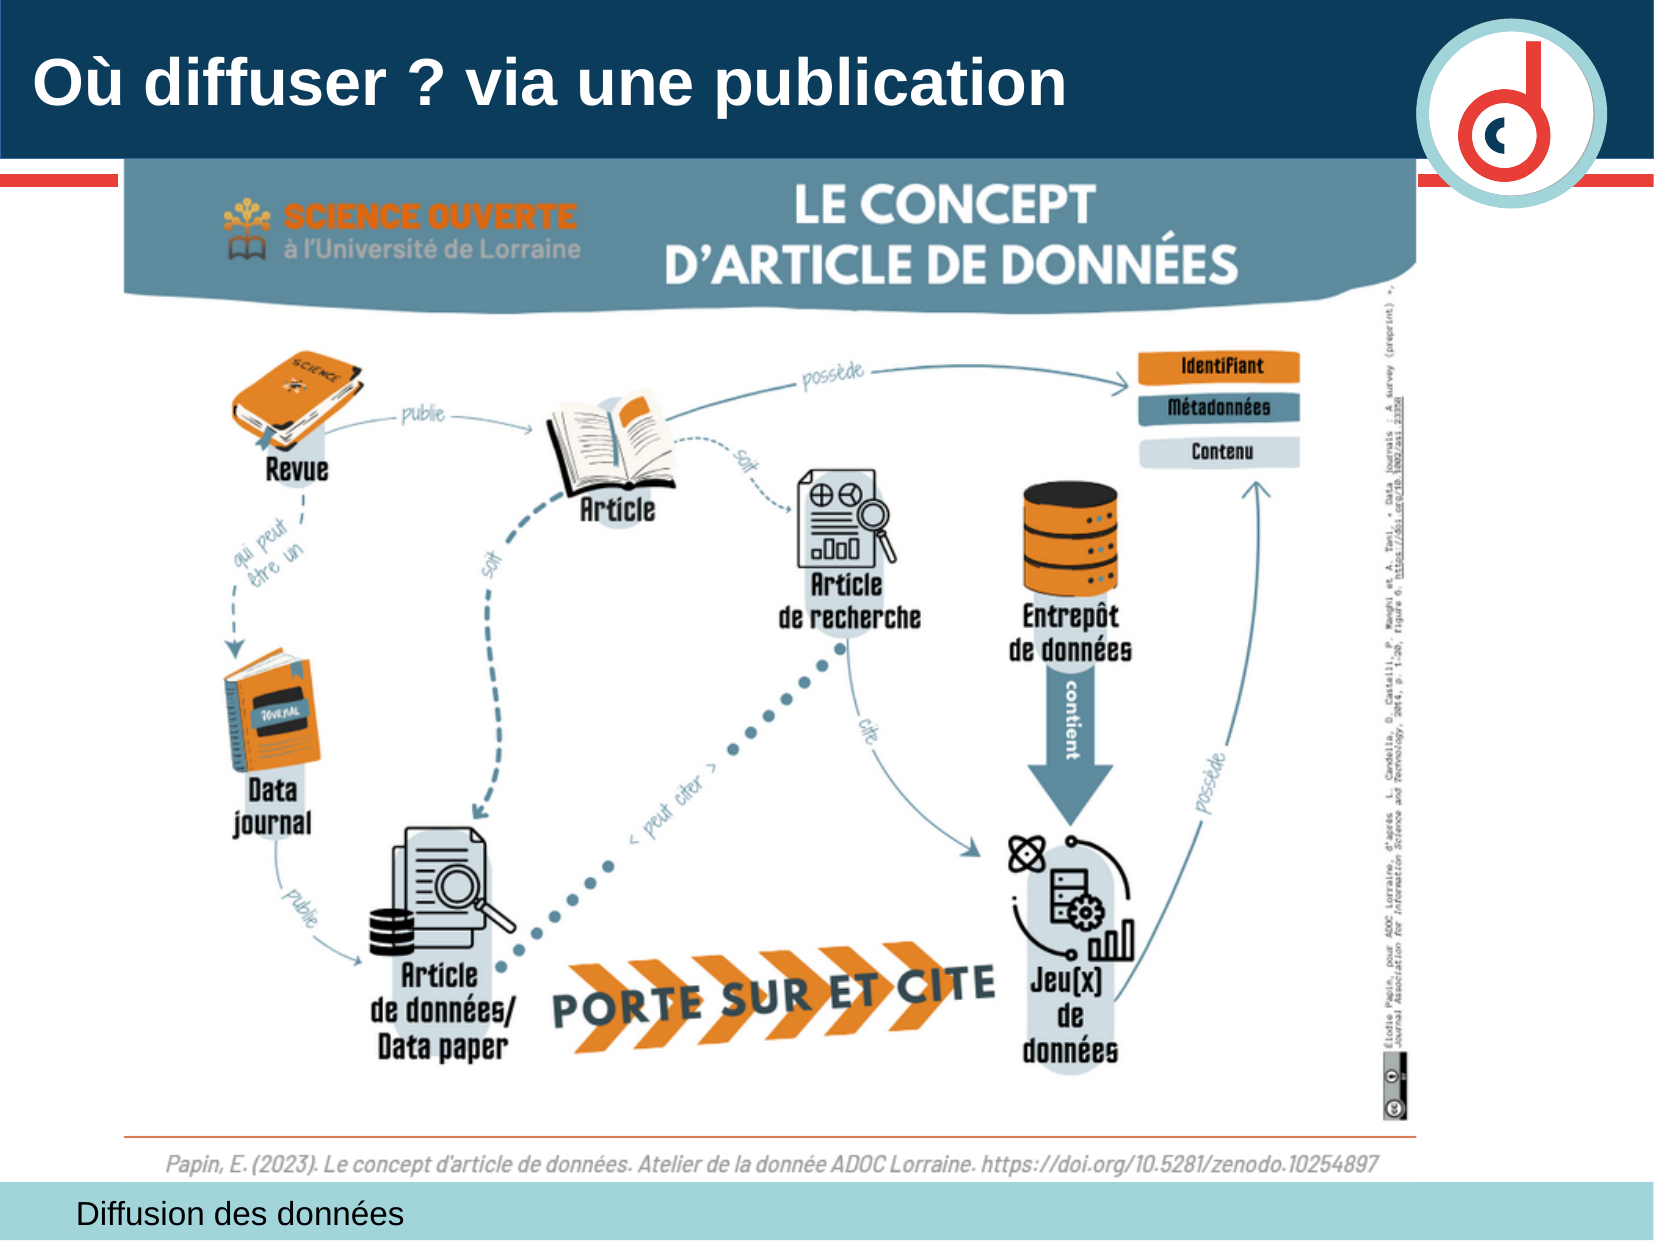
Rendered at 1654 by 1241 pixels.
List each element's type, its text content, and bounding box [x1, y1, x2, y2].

title Où diffuser ? via une publication [17, 11, 1412, 159]
picture [118, 159, 1418, 1182]
text_box Diffusion des données [61, 1188, 420, 1241]
